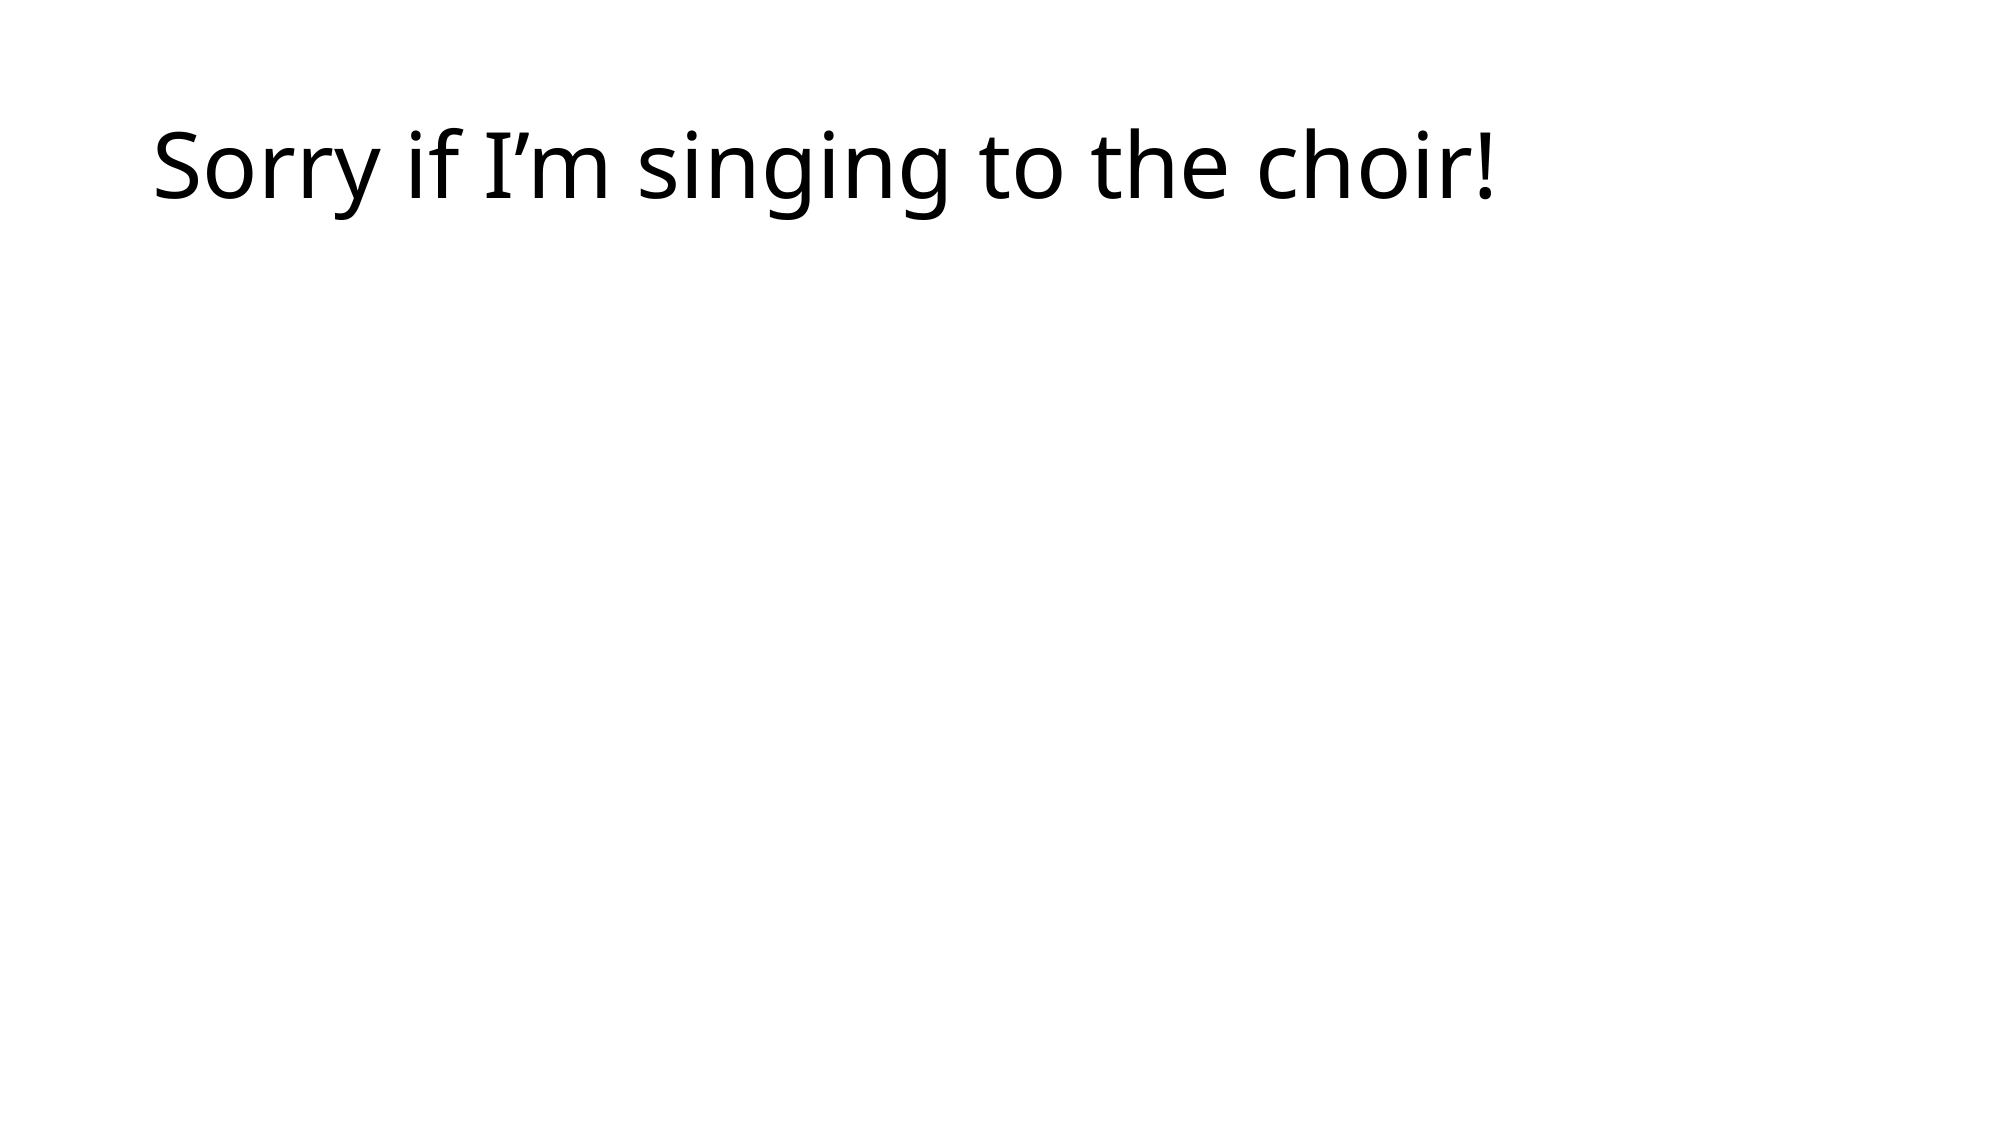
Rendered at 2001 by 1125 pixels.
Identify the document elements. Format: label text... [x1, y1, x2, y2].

title Sorry if I’m singing to the choir! [137, 59, 1863, 278]
